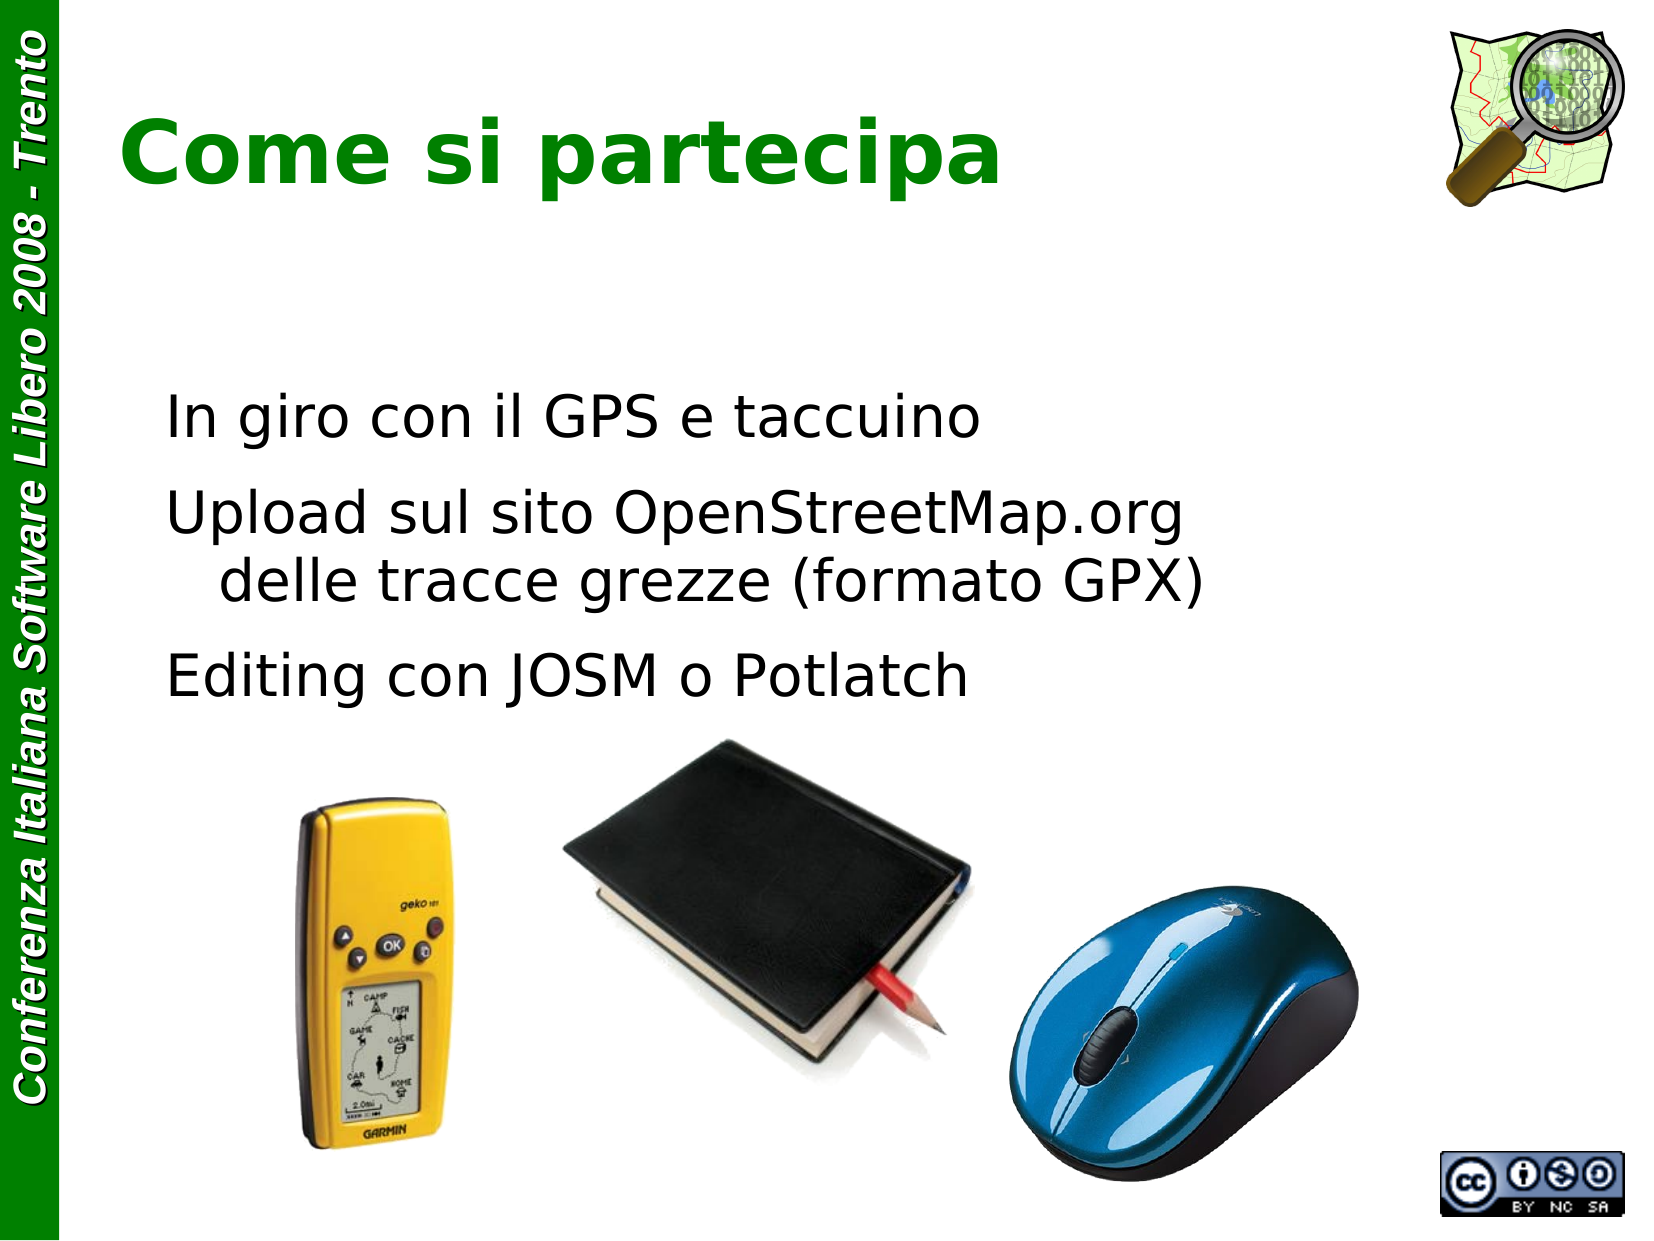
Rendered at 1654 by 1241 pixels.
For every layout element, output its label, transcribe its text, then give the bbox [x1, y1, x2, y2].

title Come si partecipa [118, 56, 1306, 249]
picture [1446, 29, 1625, 207]
list In giro con il GPS e taccuino Upload sul sito OpenStreetMap.org delle tracce grezze (formato GPX) Editing con JOSM o Potlatch [147, 383, 1571, 1109]
picture [1009, 885, 1359, 1182]
picture [295, 797, 456, 1152]
picture [1440, 1151, 1625, 1217]
picture [561, 738, 975, 1086]
